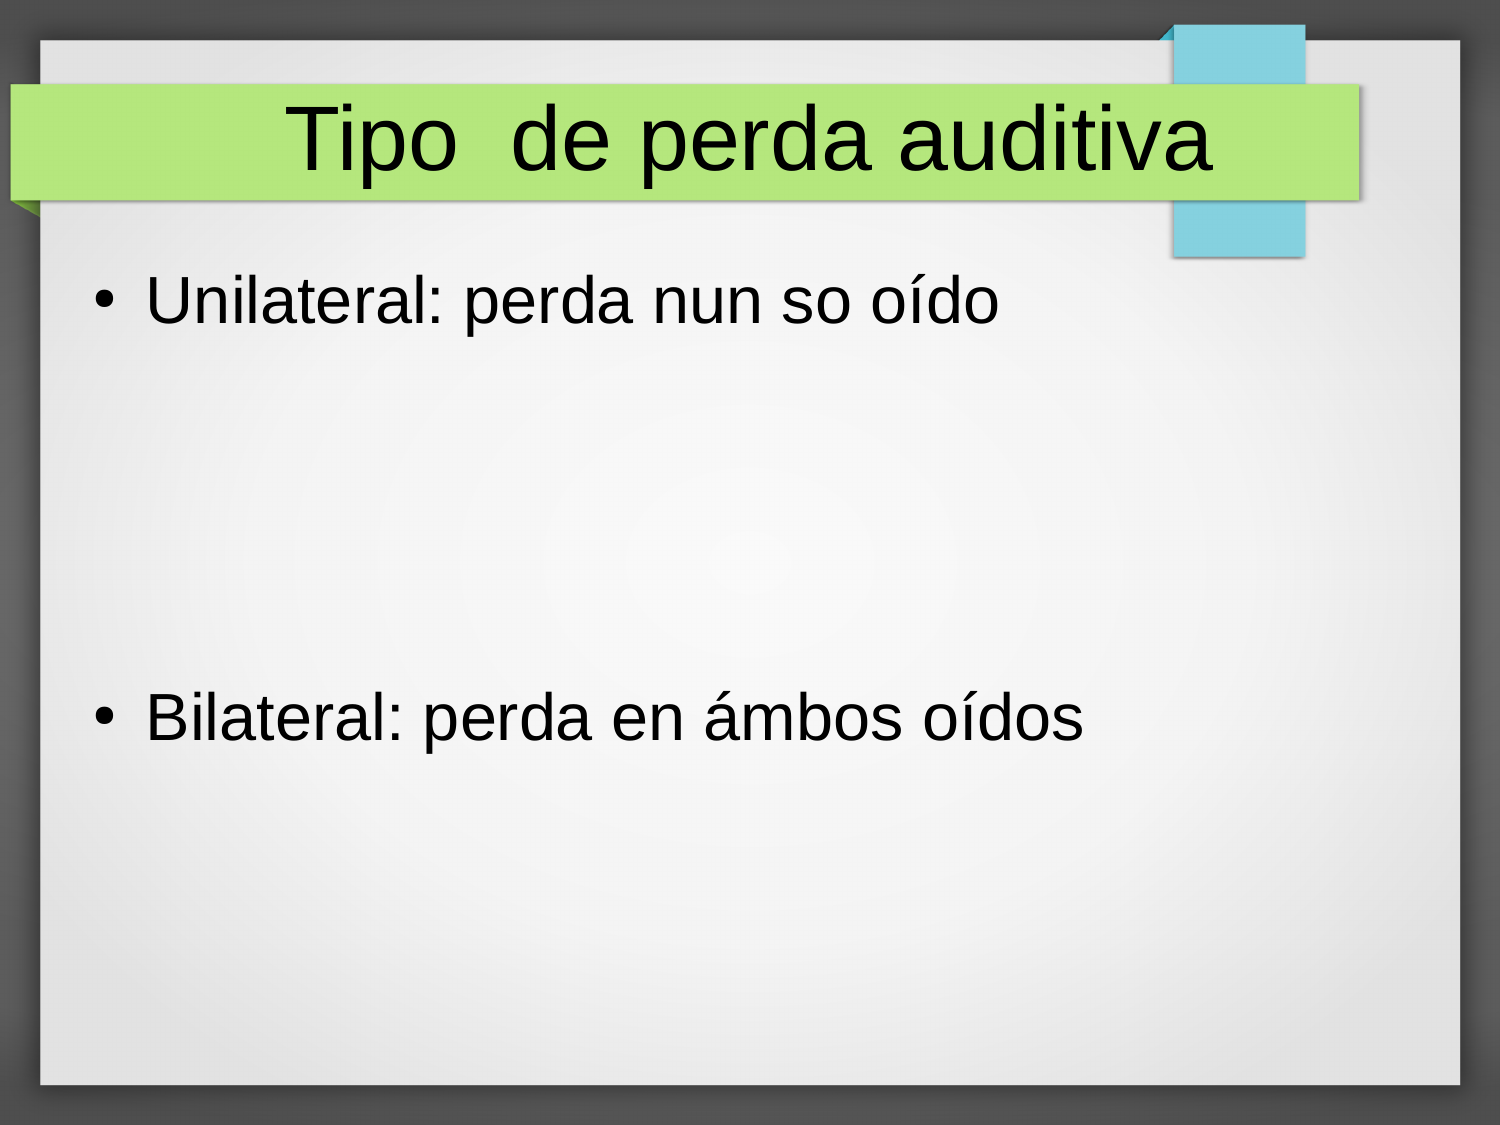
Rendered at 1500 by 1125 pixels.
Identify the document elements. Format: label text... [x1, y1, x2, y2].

title Tipo de perda auditiva [75, 44, 1425, 233]
list Unilateral: perda nun so oído Bilateral: perda en ámbos oídos [75, 263, 1425, 916]
picture [0, 0, 1500, 1125]
